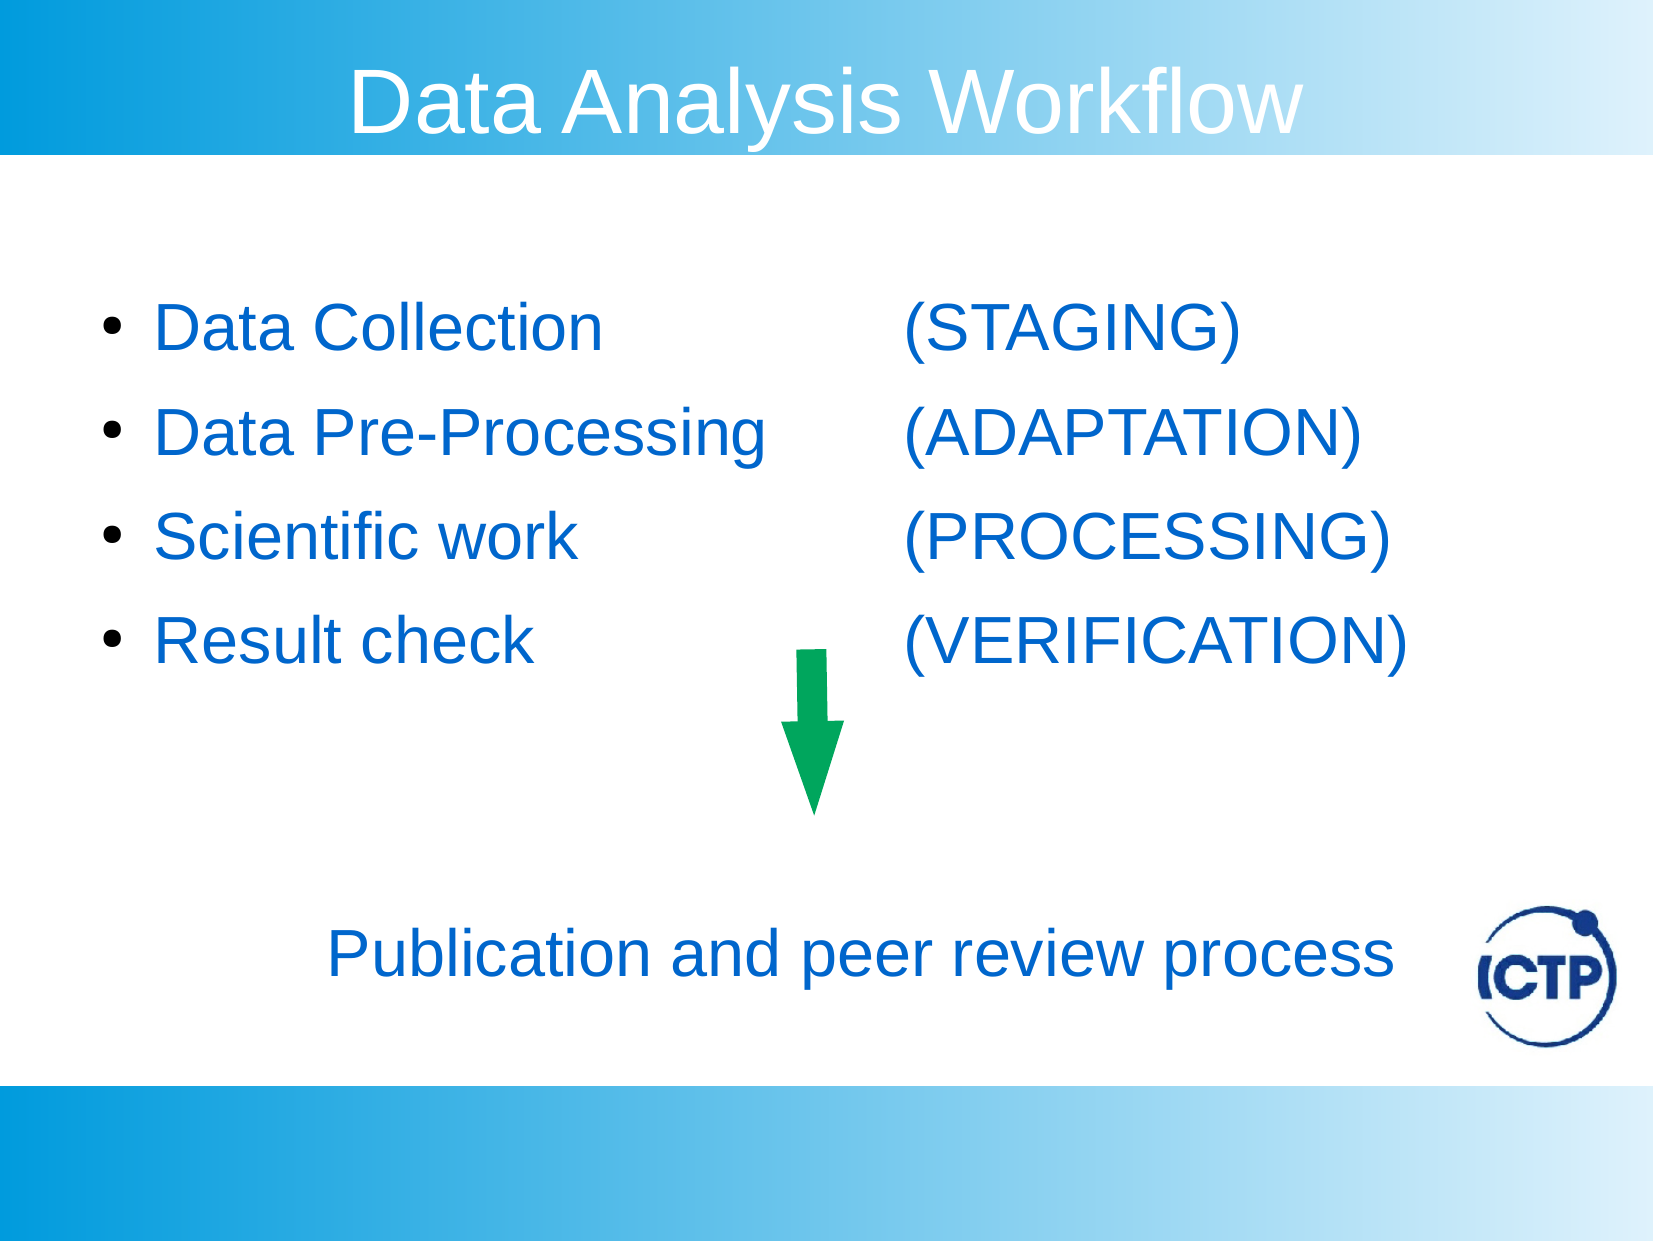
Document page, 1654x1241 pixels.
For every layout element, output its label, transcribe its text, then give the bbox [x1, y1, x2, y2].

list Data Collection (STAGING) Data Pre-Processing (ADAPTATION) Scientific work (PROCESSING) Result check (VERIFICATION) Publication and peer review process [82, 290, 1571, 1010]
picture [1470, 899, 1626, 1065]
title Data Analysis Workflow [82, 49, 1571, 155]
